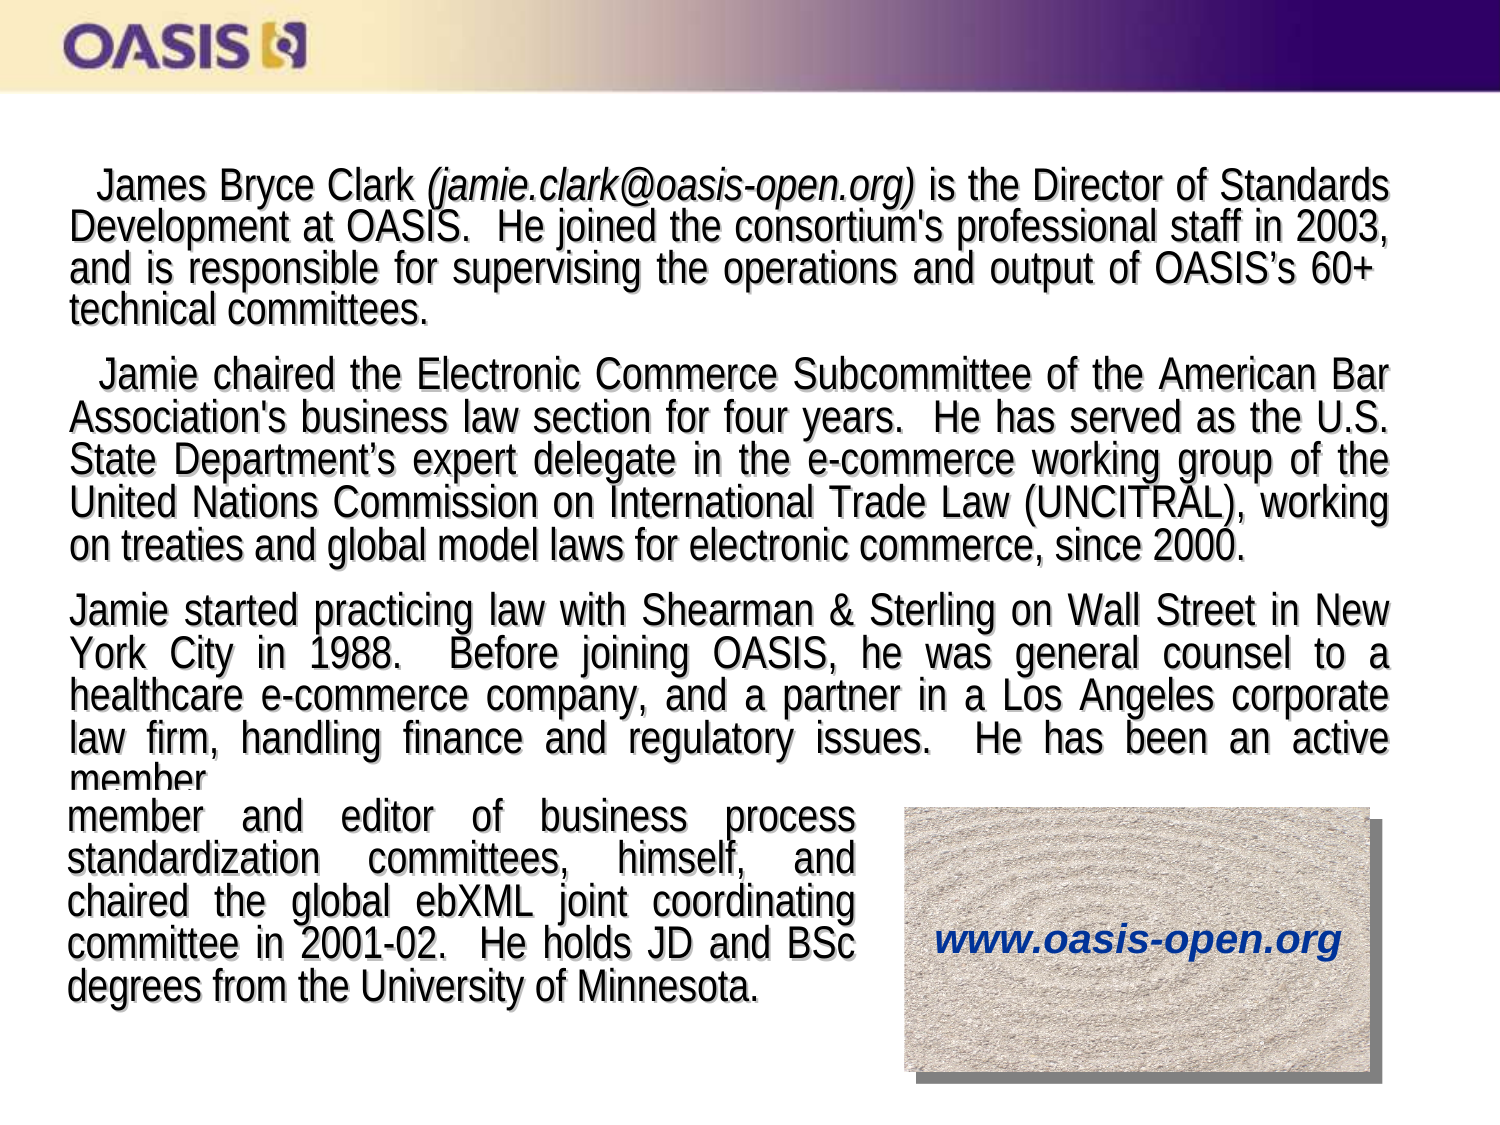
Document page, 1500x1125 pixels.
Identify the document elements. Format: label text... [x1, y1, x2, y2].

title www.oasis-open.org [919, 907, 1365, 970]
list James Bryce Clark (jamie.clark@oasis-open.org) is the Director of Standards Development at OASIS. He joined the consortium's professional staff in 2003, and is responsible for supervising the operations and output of OASIS’s 60+ technical committees. Jamie chaired the Electronic Commerce Subcommittee of the American Bar Association's business law section for four years. He has served as the U.S. State Department’s expert delegate in the e-commerce working group of the United Nations Commission on International Trade Law (UNCITRAL), working on treaties and global model laws for electronic commerce, since 2000. Jamie started practicing law with Shearman & Sterling on Wall Street in New York City in 1988. Before joining OASIS, he was general counsel to a healthcare e-commerce company, and a partner in a Los Angeles corporate law firm, handling finance and regulatory issues. He has been an active member [54, 159, 1405, 854]
picture [0, 0, 1500, 1125]
text_box member and editor of business process standardization committees, himself, and chaired the global ebXML joint coordinating committee in 2001-02. He holds JD and BSc degrees from the University of Minnesota. [52, 789, 871, 1091]
